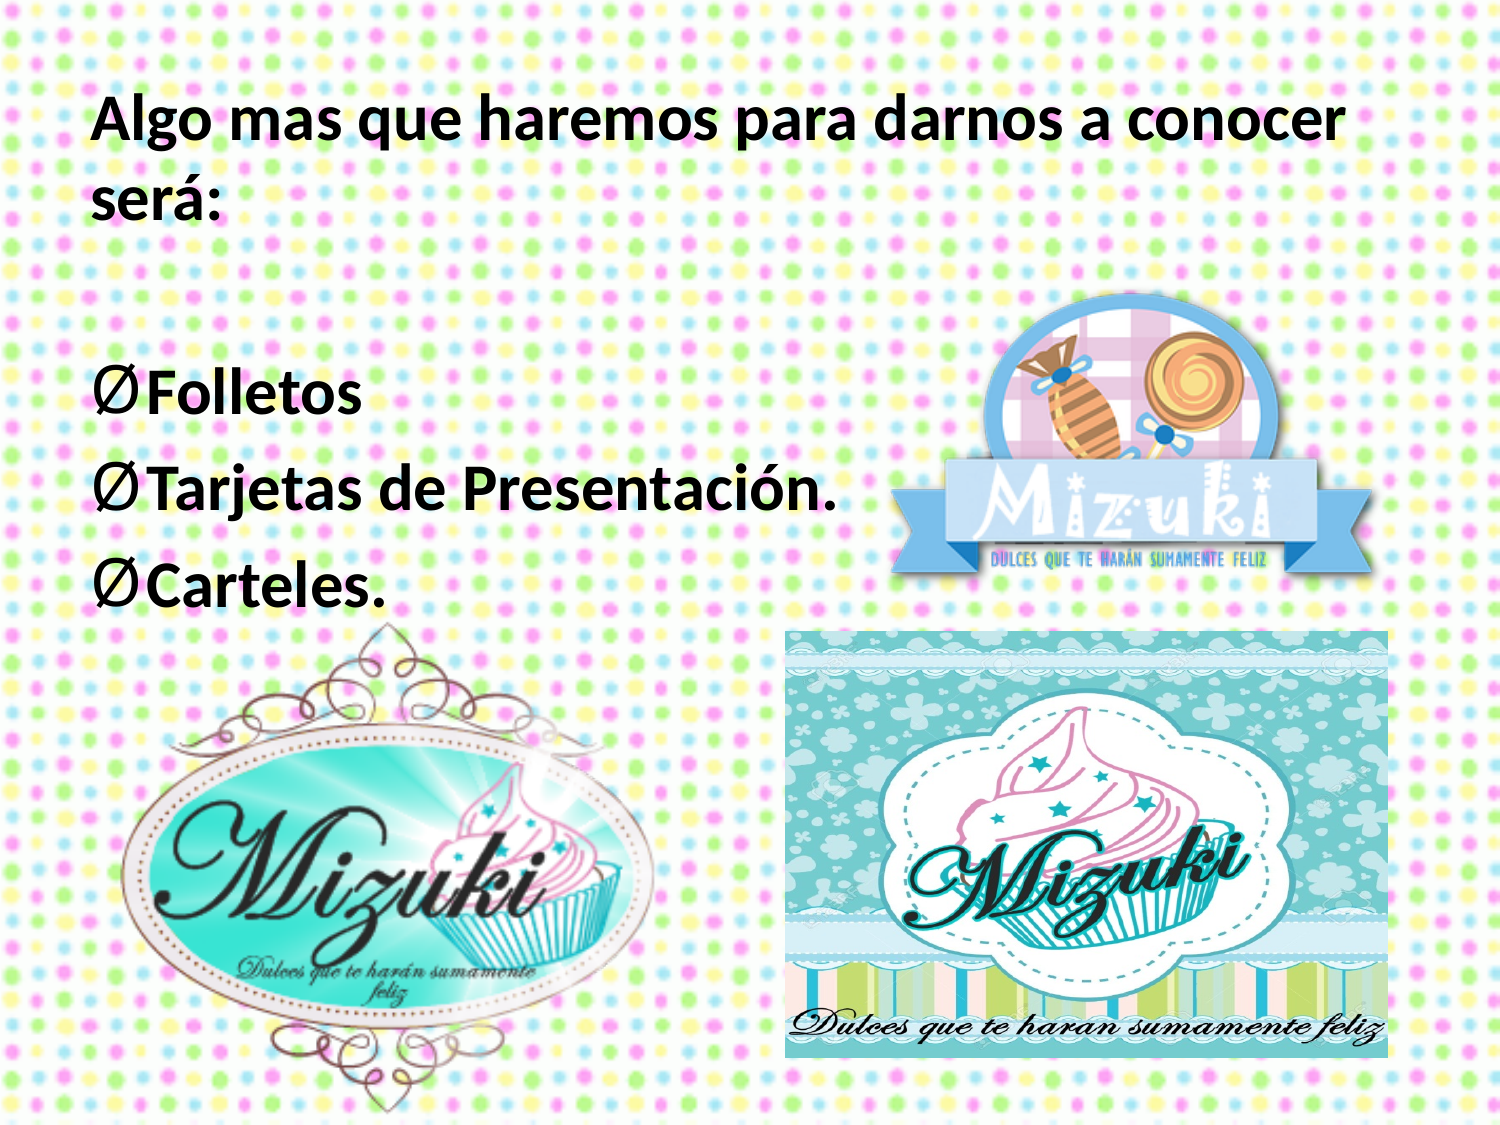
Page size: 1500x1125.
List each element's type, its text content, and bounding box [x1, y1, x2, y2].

picture [0, 0, 1500, 1125]
list Algo mas que haremos para darnos a conocer será: Folletos Tarjetas de Presentación. Carteles. [75, 66, 1426, 809]
